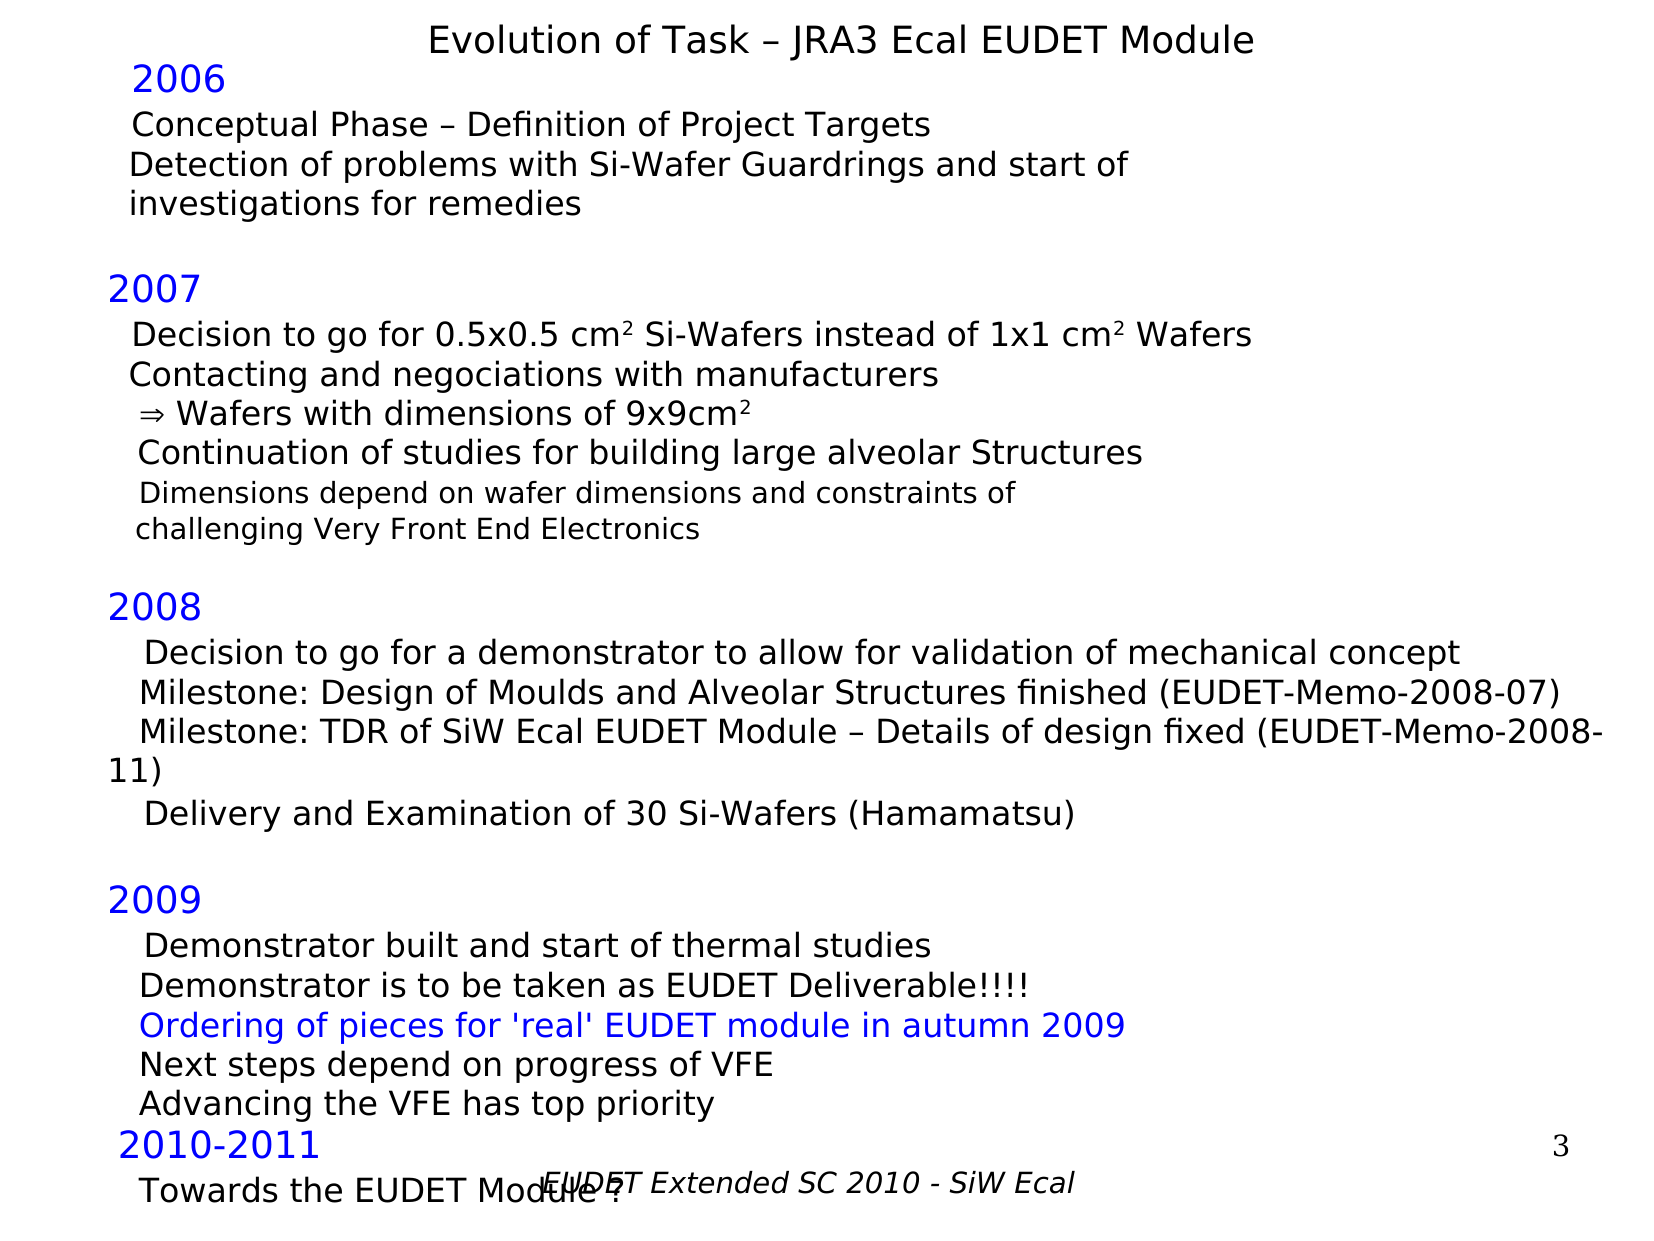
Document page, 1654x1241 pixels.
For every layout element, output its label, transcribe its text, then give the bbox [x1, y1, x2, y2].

text_box 2006 Conceptual Phase – Definition of Project Targets Detection of problems with Si-Wafer Guardrings and start of investigations for remedies 2007 Decision to go for 0.5x0.5 cm2 Si-Wafers instead of 1x1 cm2 Wafers Contacting and negociations with manufacturers ⇒ Wafers with dimensions of 9x9cm2 Continuation of studies for building large alveolar Structures Dimensions depend on wafer dimensions and constraints of challenging Very Front End Electronics 2008 Decision to go for a demonstrator to allow for validation of mechanical concept Milestone: Design of Moulds and Alveolar Structures finished (EUDET-Memo-2008-07)‏ Milestone: TDR of SiW Ecal EUDET Module – Details of design fixed (EUDET-Memo-2008-11) Delivery and Examination of 30 Si-Wafers (Hamamatsu)‏ 2009 Demonstrator built and start of thermal studies Demonstrator is to be taken as EUDET Deliverable!!!! Ordering of pieces for 'real' EUDET module in autumn 2009 Next steps depend on progress of VFE Advancing the VFE has top priority 2010-2011 Towards the EUDET Module ? [92, 49, 1654, 1170]
text_box Evolution of Task – JRA3 Ecal EUDET Module [412, 10, 1253, 49]
